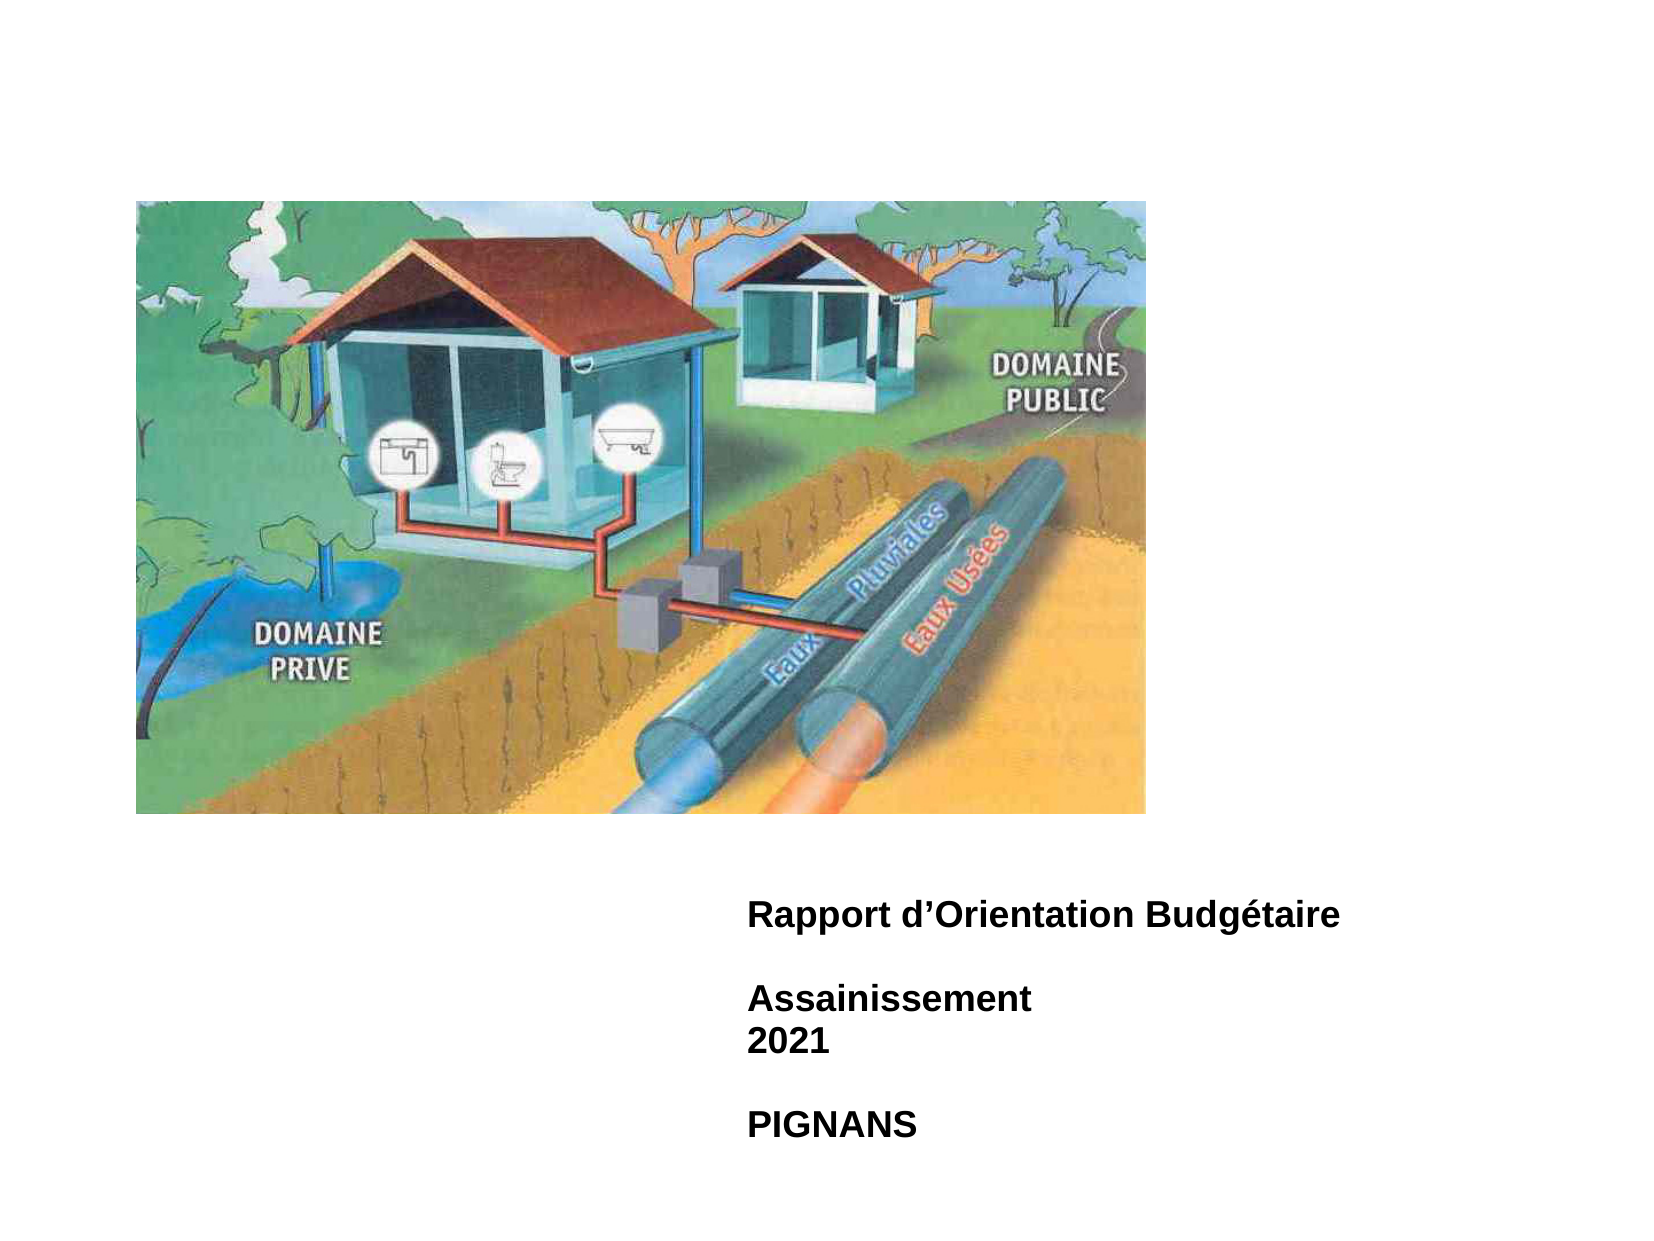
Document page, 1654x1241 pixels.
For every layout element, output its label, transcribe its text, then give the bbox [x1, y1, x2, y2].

picture [136, 201, 1146, 814]
text_box Rapport d’Orientation Budgétaire Assainissement 2021 PIGNANS [732, 885, 1362, 1163]
